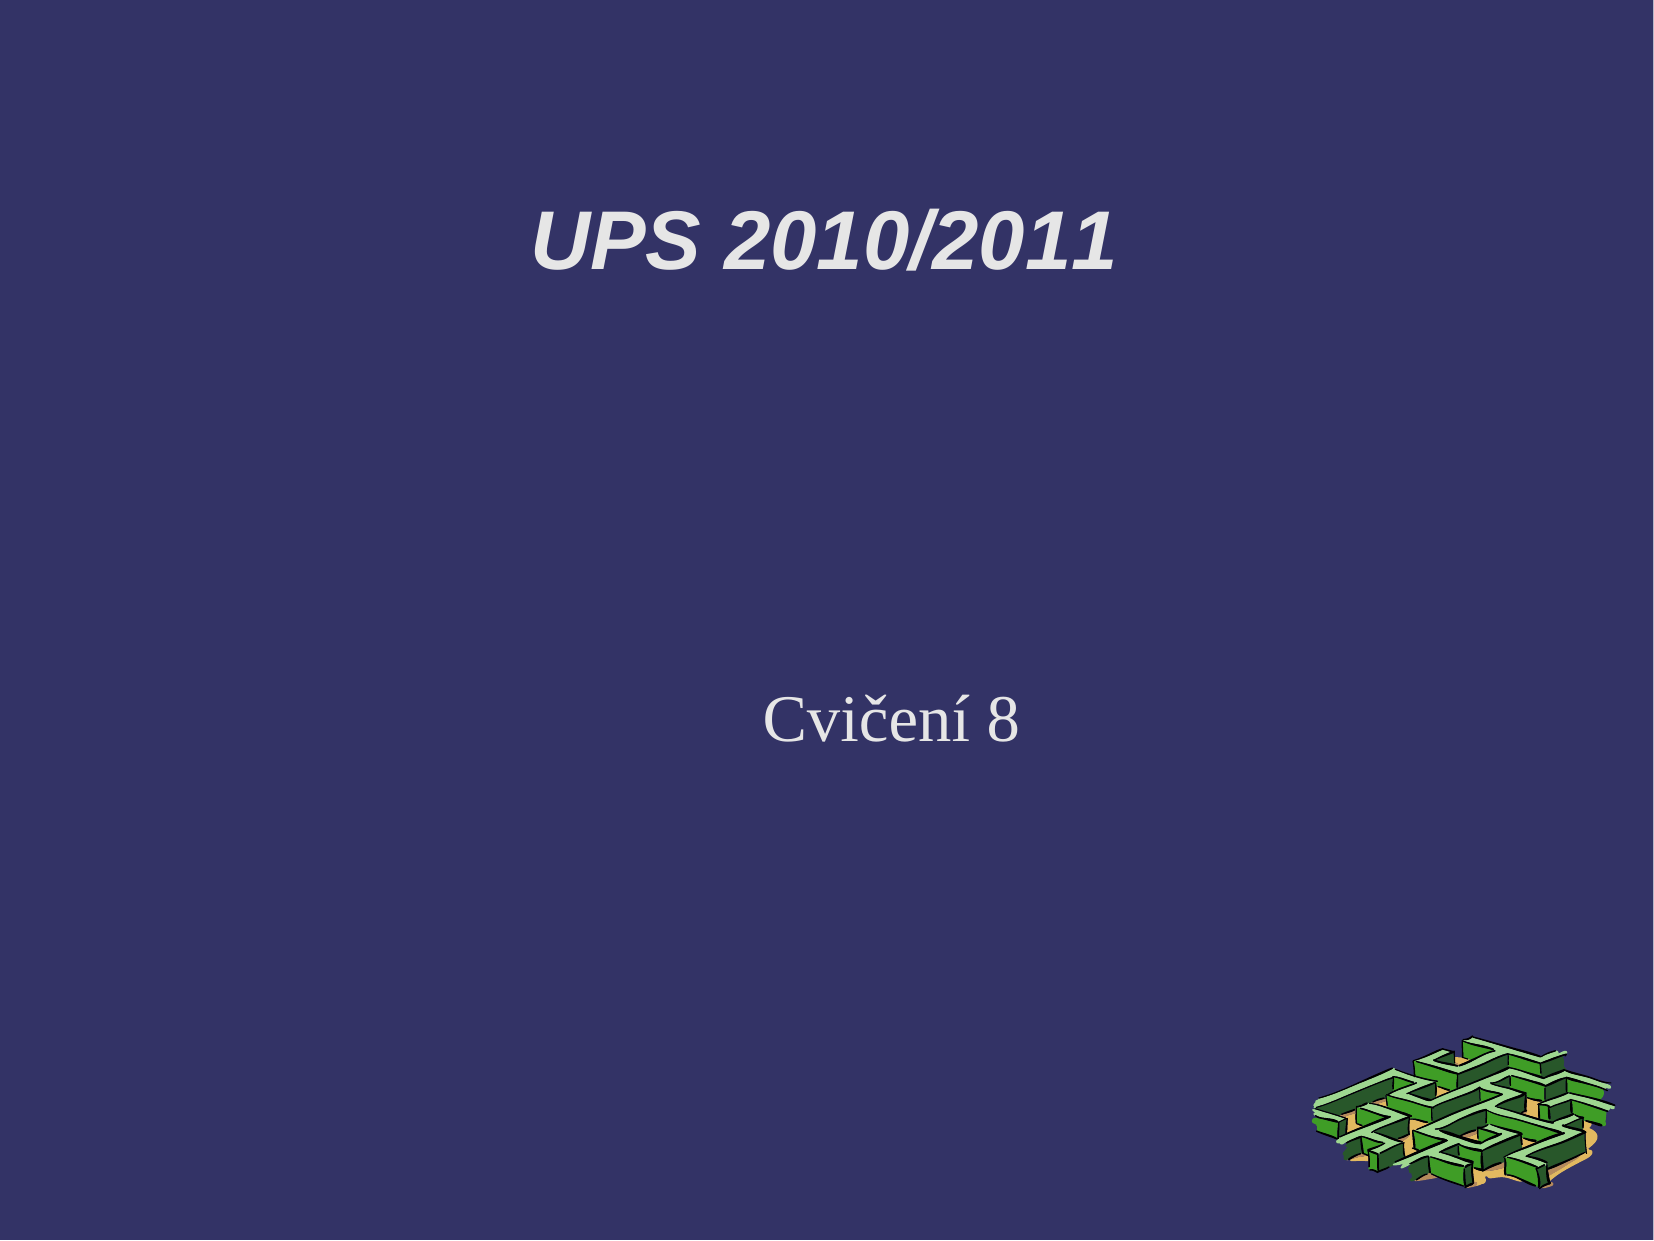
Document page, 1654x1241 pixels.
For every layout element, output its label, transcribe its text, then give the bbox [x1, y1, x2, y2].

subtitle Cvičení 8 [178, 364, 1570, 1147]
title UPS 2010/2011 [118, 147, 1531, 334]
